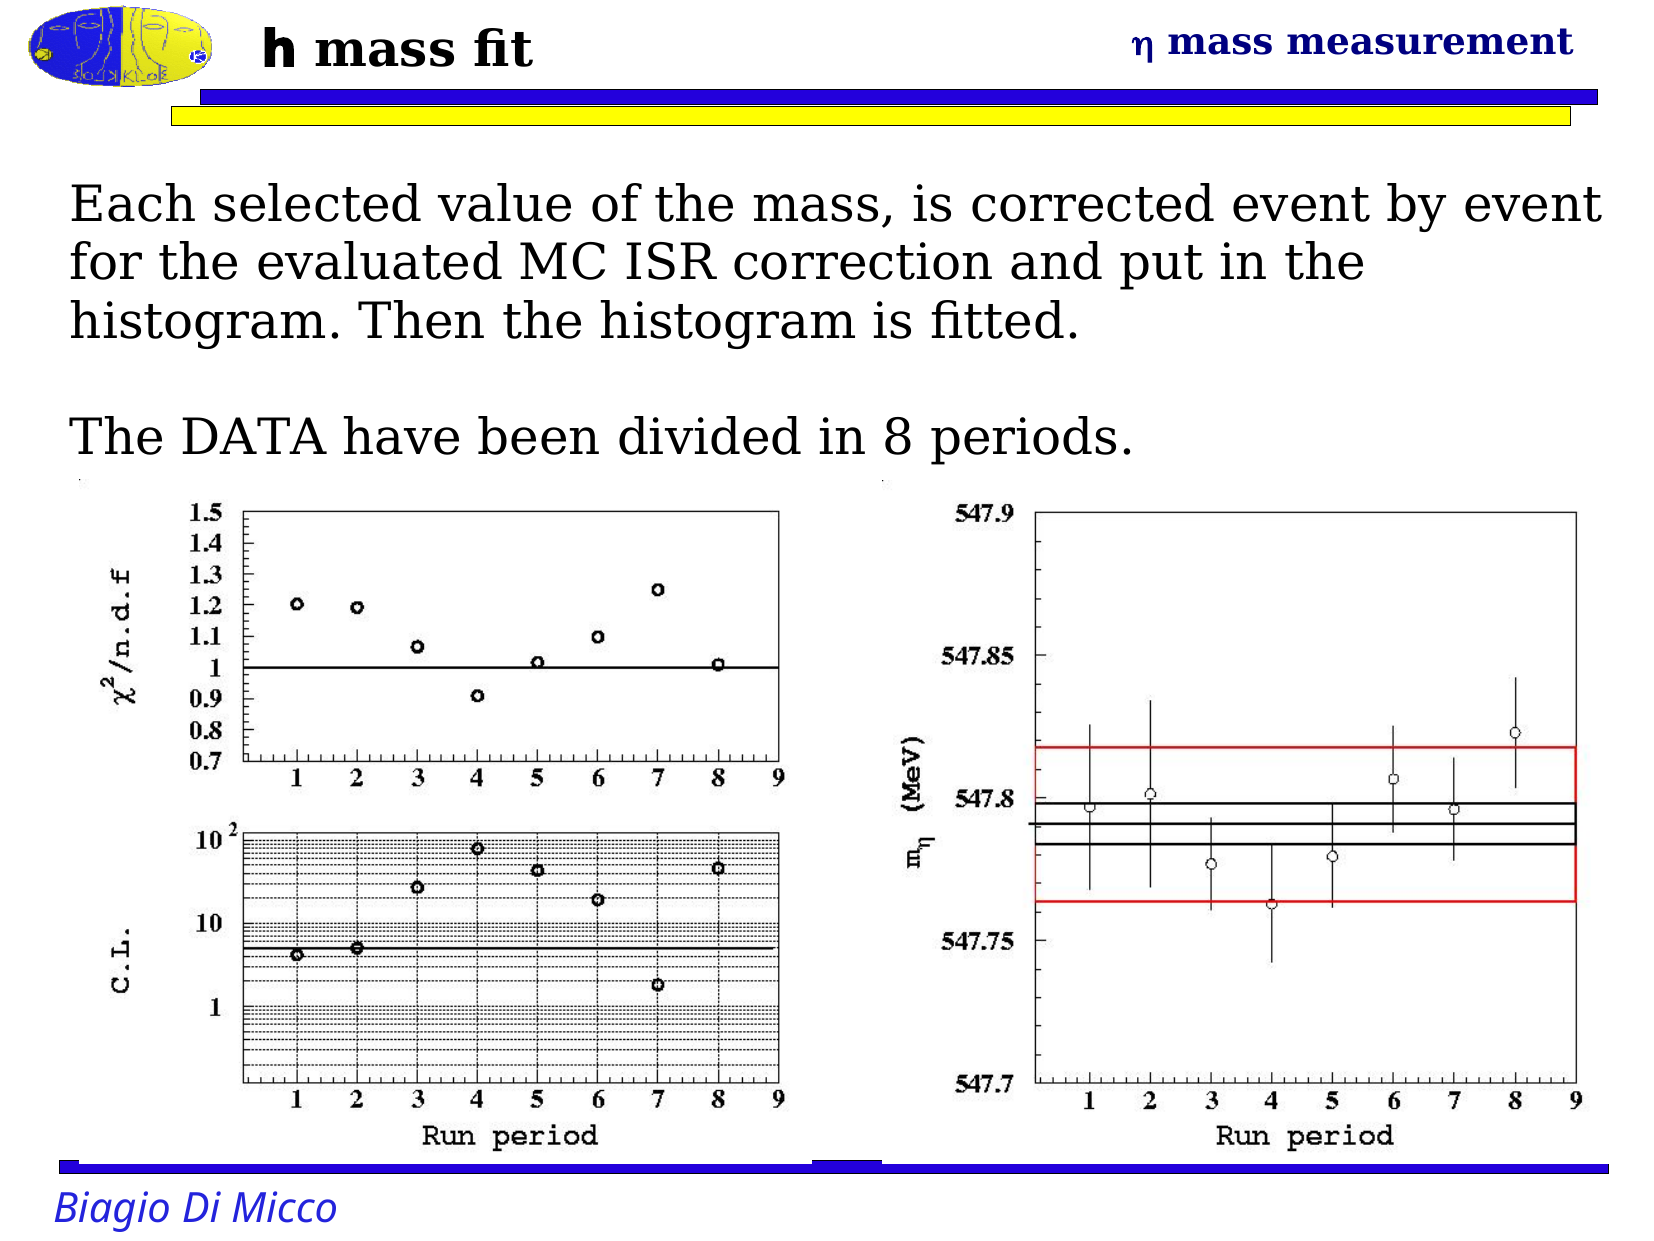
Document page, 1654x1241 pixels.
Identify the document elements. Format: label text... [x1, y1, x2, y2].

text_box Each selected value of the mass, is corrected event by event for the evaluated MC ISR correction and put in the histogram. Then the histogram is fitted. The DATA have been divided in 8 periods. [70, 175, 1617, 467]
text_box h mass fit [261, 18, 1116, 82]
picture [20, 2, 220, 89]
picture [79, 479, 812, 1164]
picture [882, 480, 1615, 1164]
